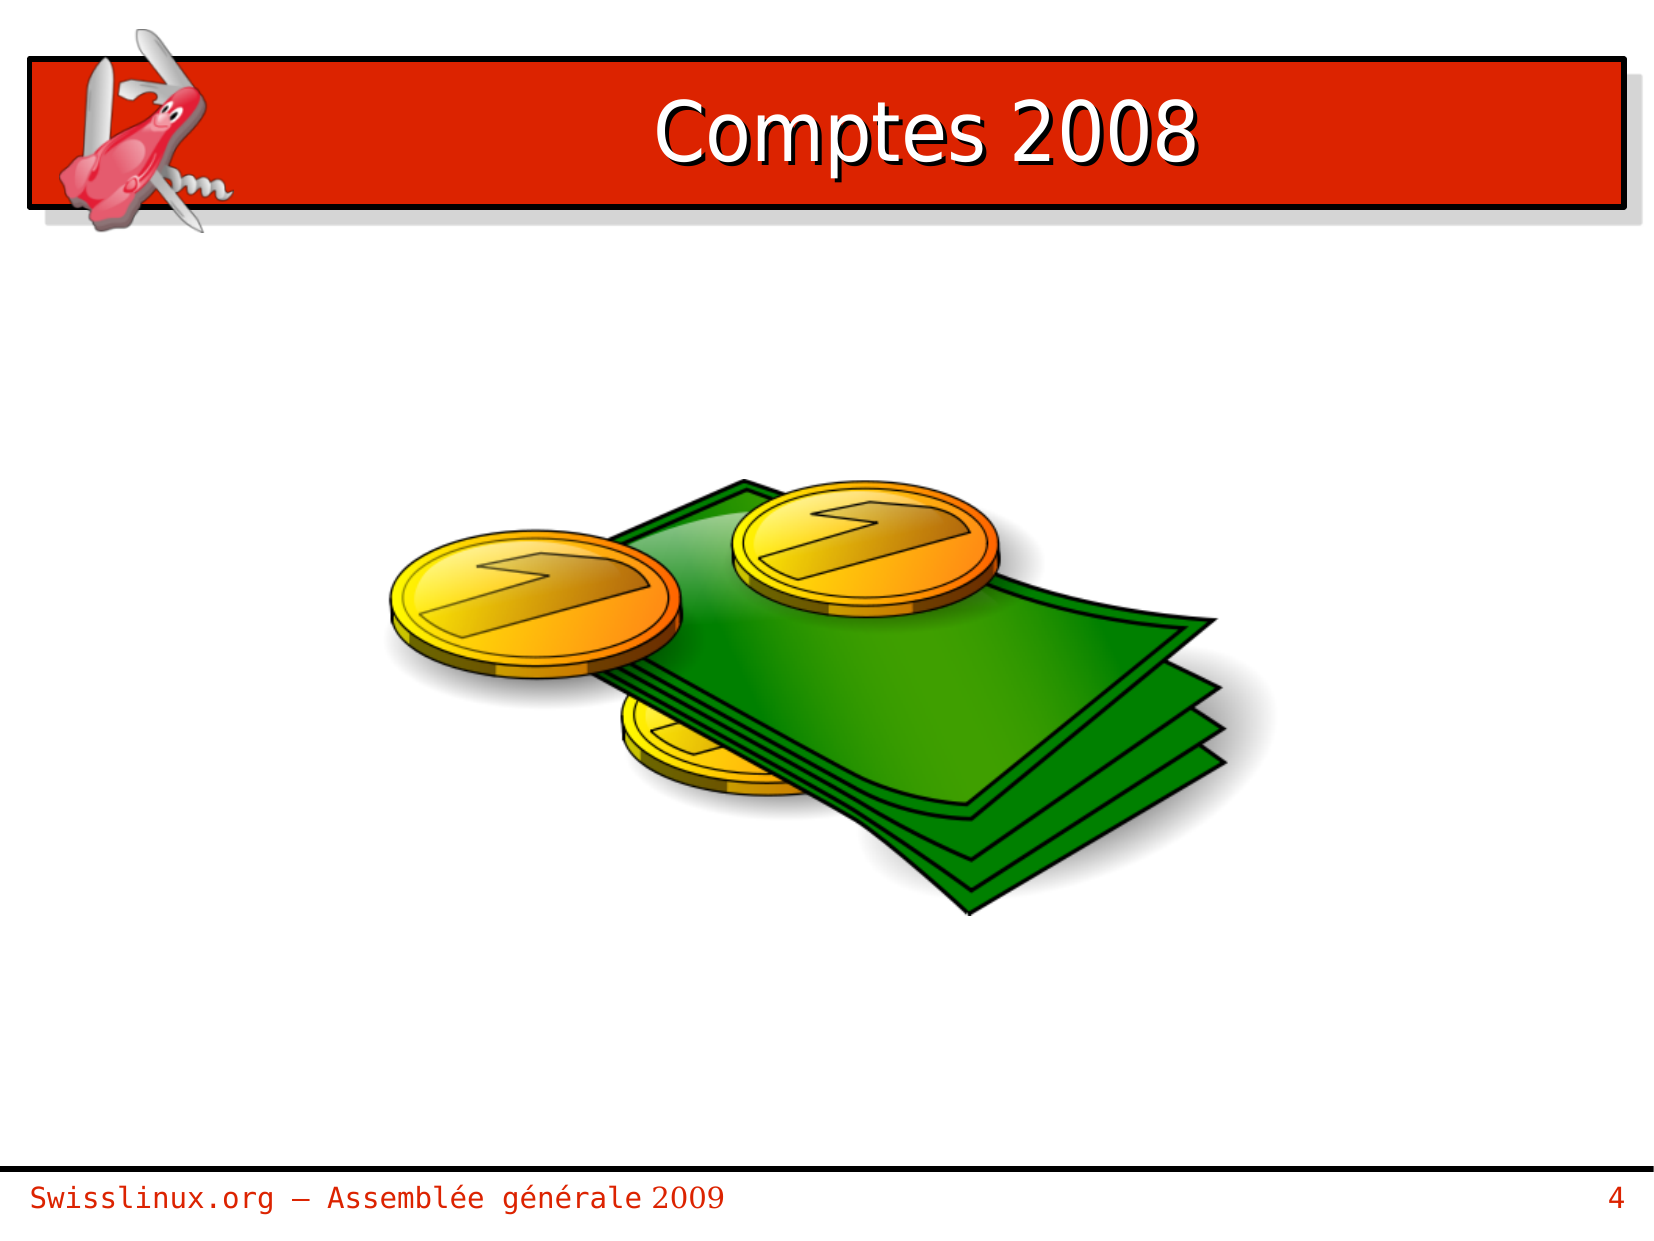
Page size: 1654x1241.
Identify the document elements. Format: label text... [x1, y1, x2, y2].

picture [59, 29, 234, 233]
title Comptes 2008 [259, 84, 1595, 182]
picture [383, 479, 1278, 916]
